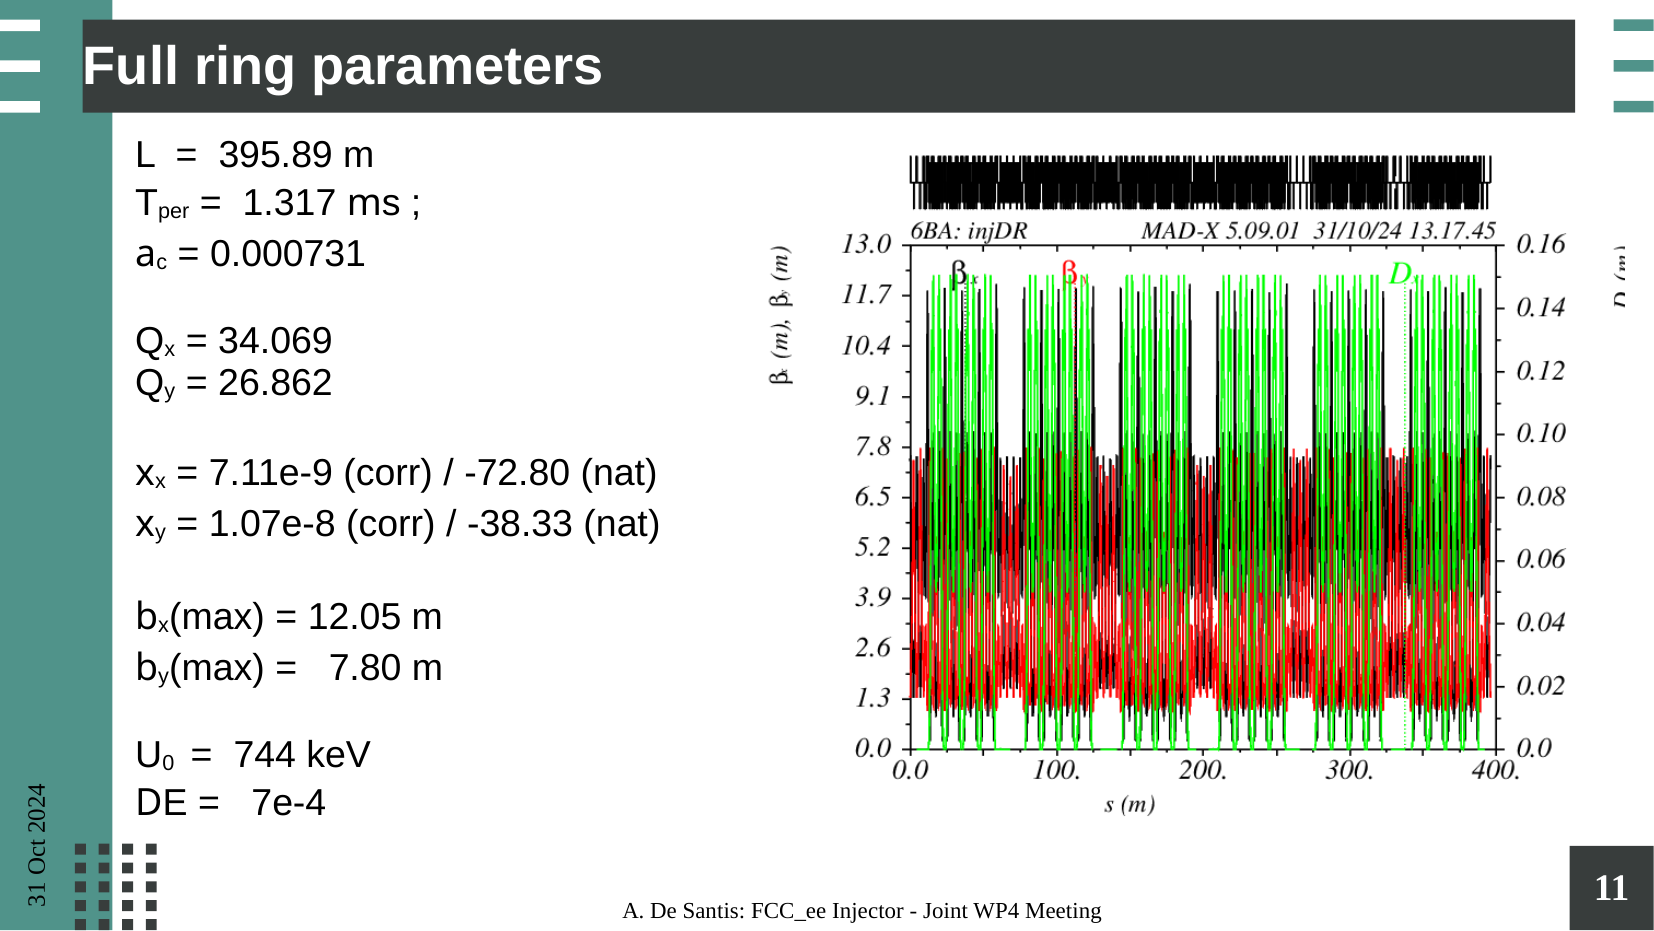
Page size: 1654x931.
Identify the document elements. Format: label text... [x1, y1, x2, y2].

picture [761, 149, 1625, 827]
text_box L = 395.89 m Tper = 1.317 ms ; ac = 0.000731 Qx = 34.069 Qy = 26.862 xx = 7.11e-9 (corr) / -72.80 (nat) xy = 1.07e-8 (corr) / -38.33 (nat) bx(max) = 12.05 m by(max) = 7.80 m U0 = 744 keV DE = 7e-4 [120, 126, 770, 816]
title Full ring parameters [82, 19, 1576, 113]
